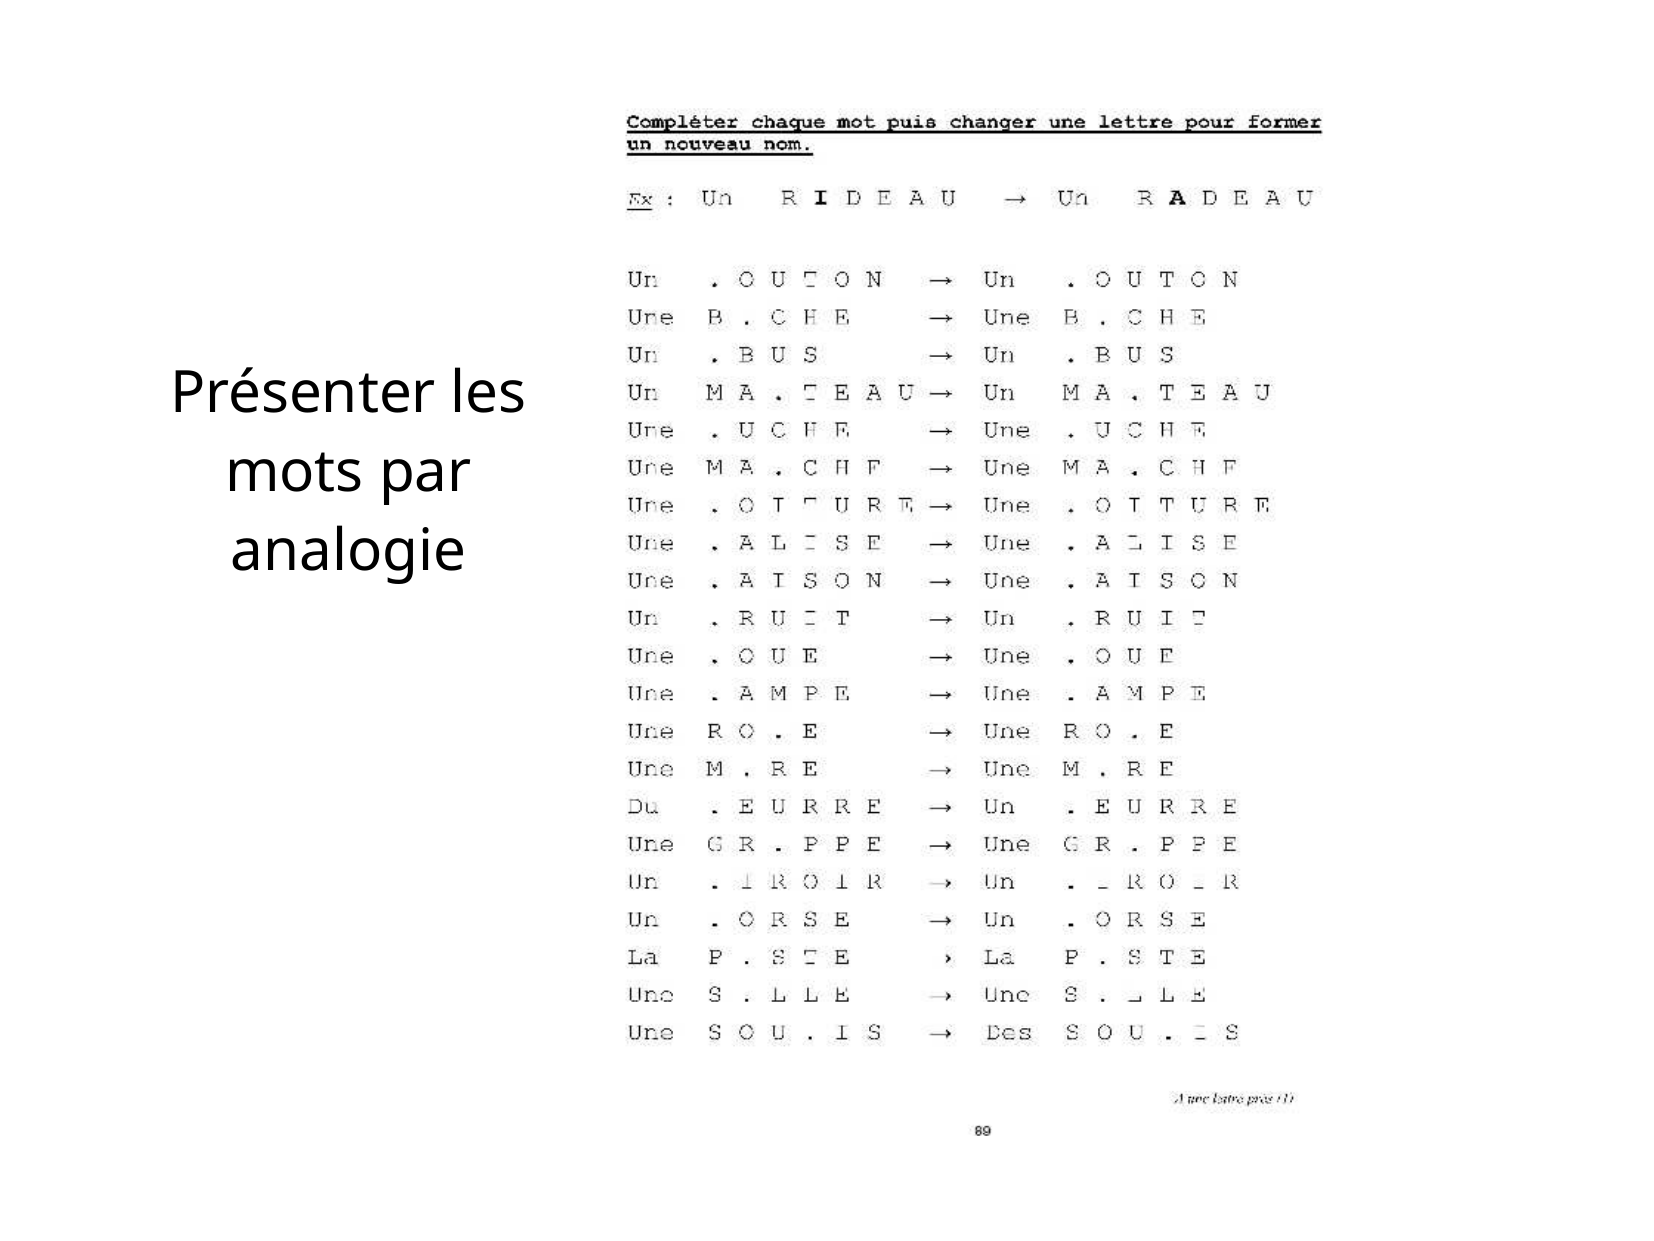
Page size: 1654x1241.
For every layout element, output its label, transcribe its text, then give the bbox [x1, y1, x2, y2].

picture [543, 8, 1422, 1182]
text_box Présenter les mots par analogie [141, 342, 556, 602]
